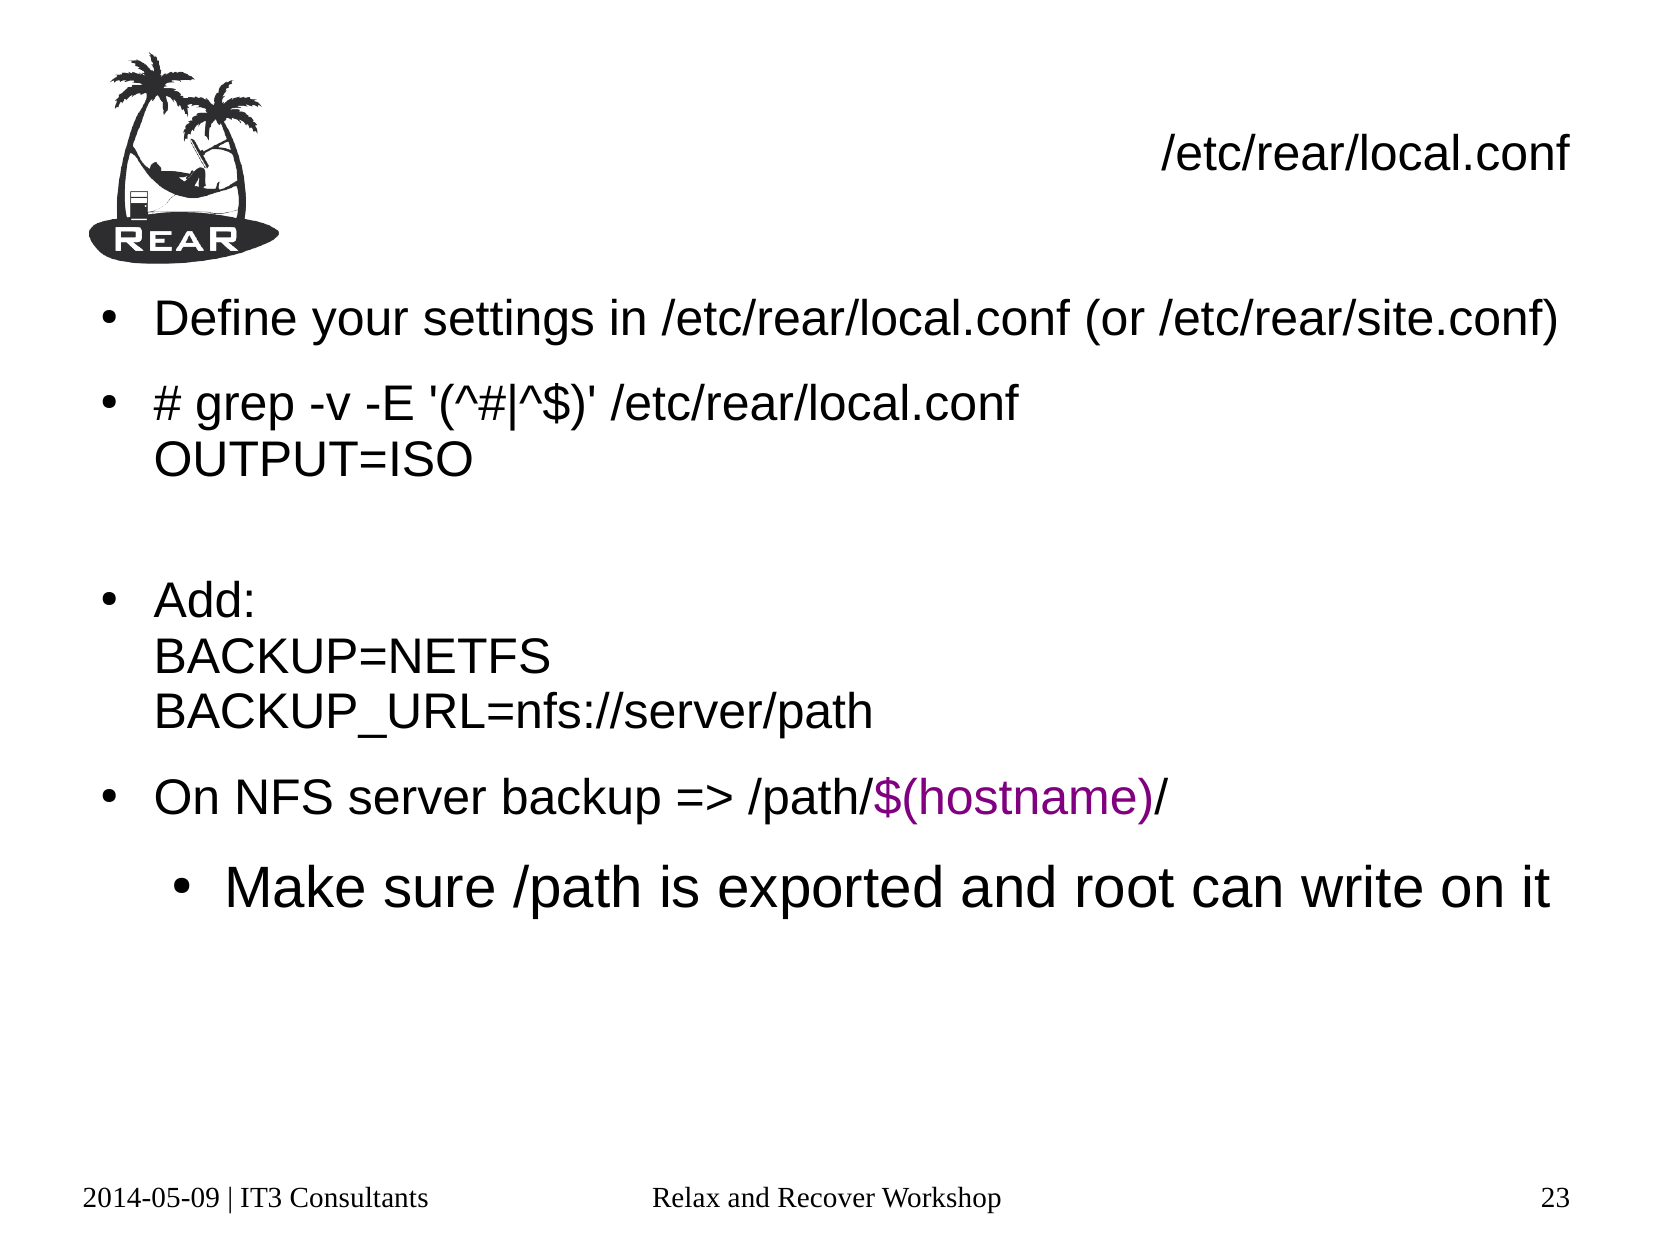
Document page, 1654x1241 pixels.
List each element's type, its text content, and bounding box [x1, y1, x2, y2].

title /etc/rear/local.conf [295, 49, 1571, 257]
picture [88, 52, 279, 266]
list Define your settings in /etc/rear/local.conf (or /etc/rear/site.conf) # grep -v -E '(^#|^$)' /etc/rear/local.conf OUTPUT=ISO Add: BACKUP=NETFS BACKUP_URL=nfs://server/path On NFS server backup => /path/$(hostname)/ Make sure /path is exported and root can write on it [82, 290, 1571, 1109]
